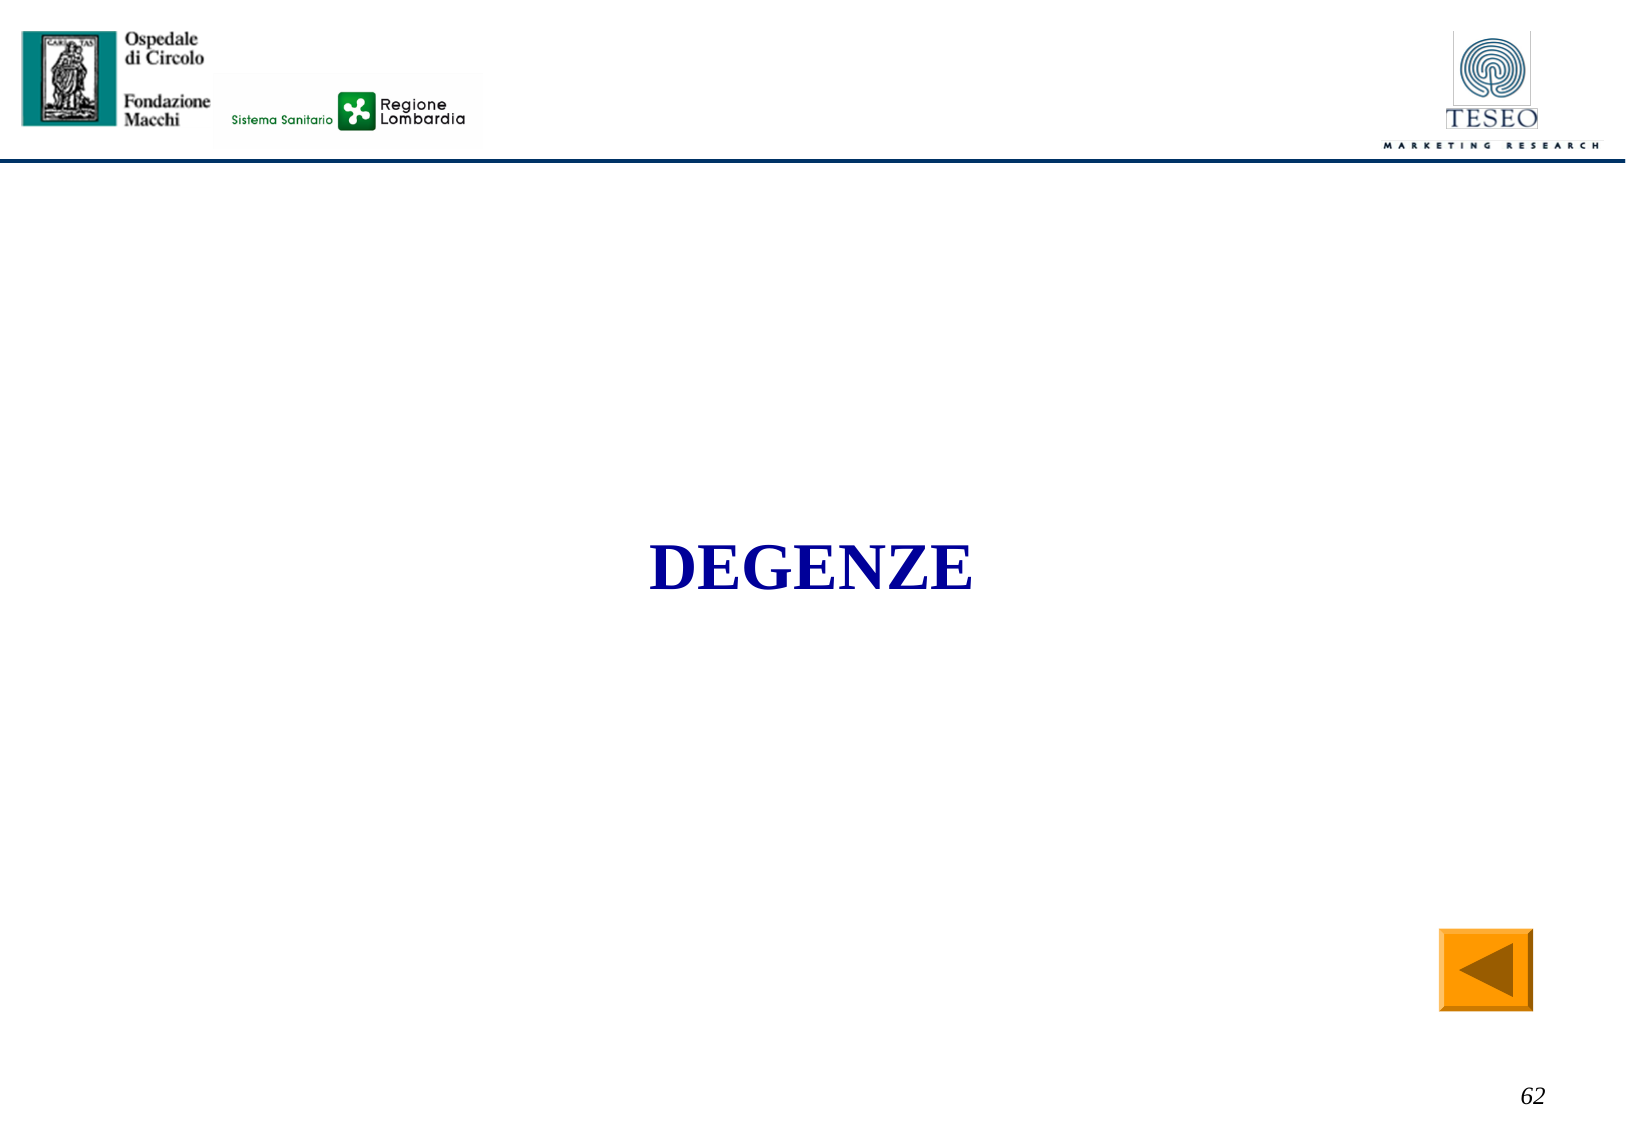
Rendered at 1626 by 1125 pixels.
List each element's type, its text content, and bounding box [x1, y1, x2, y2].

text_box [1440, 928, 1534, 1012]
picture [1381, 31, 1604, 149]
picture [21, 31, 483, 149]
text_box DEGENZE [121, 469, 1504, 657]
text_box Valutazione [1438, 928, 1445, 1012]
